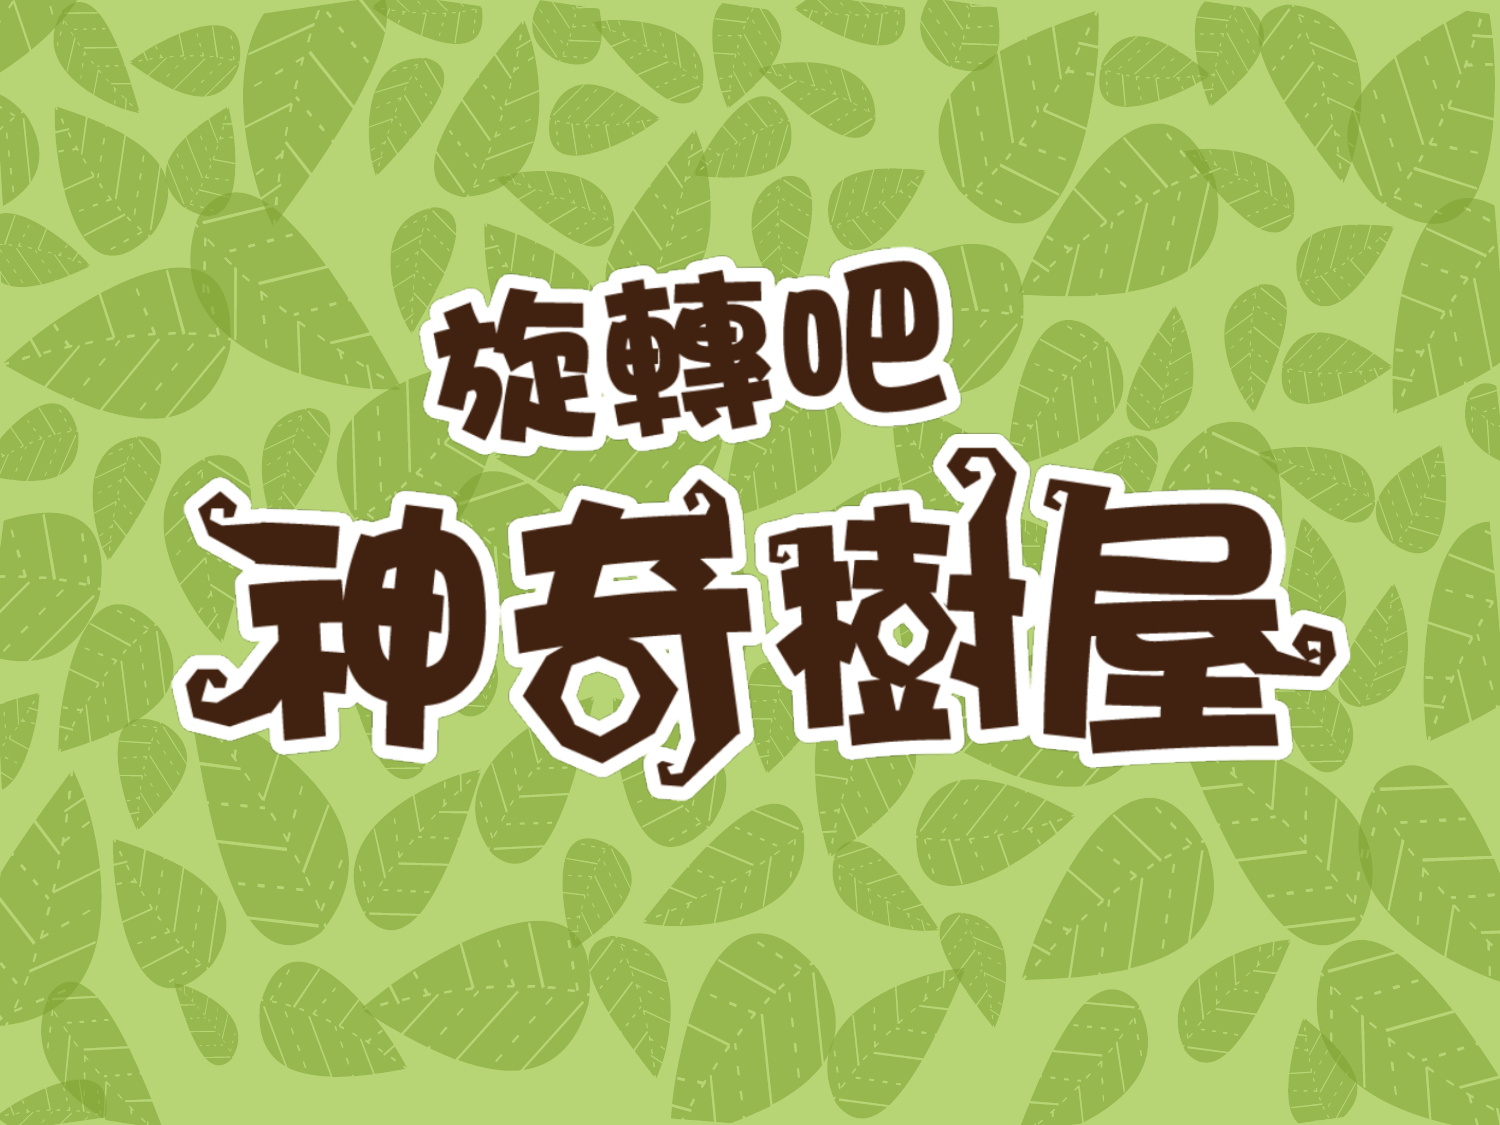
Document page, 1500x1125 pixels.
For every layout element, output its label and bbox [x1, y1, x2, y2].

picture [159, 90, 1365, 1017]
